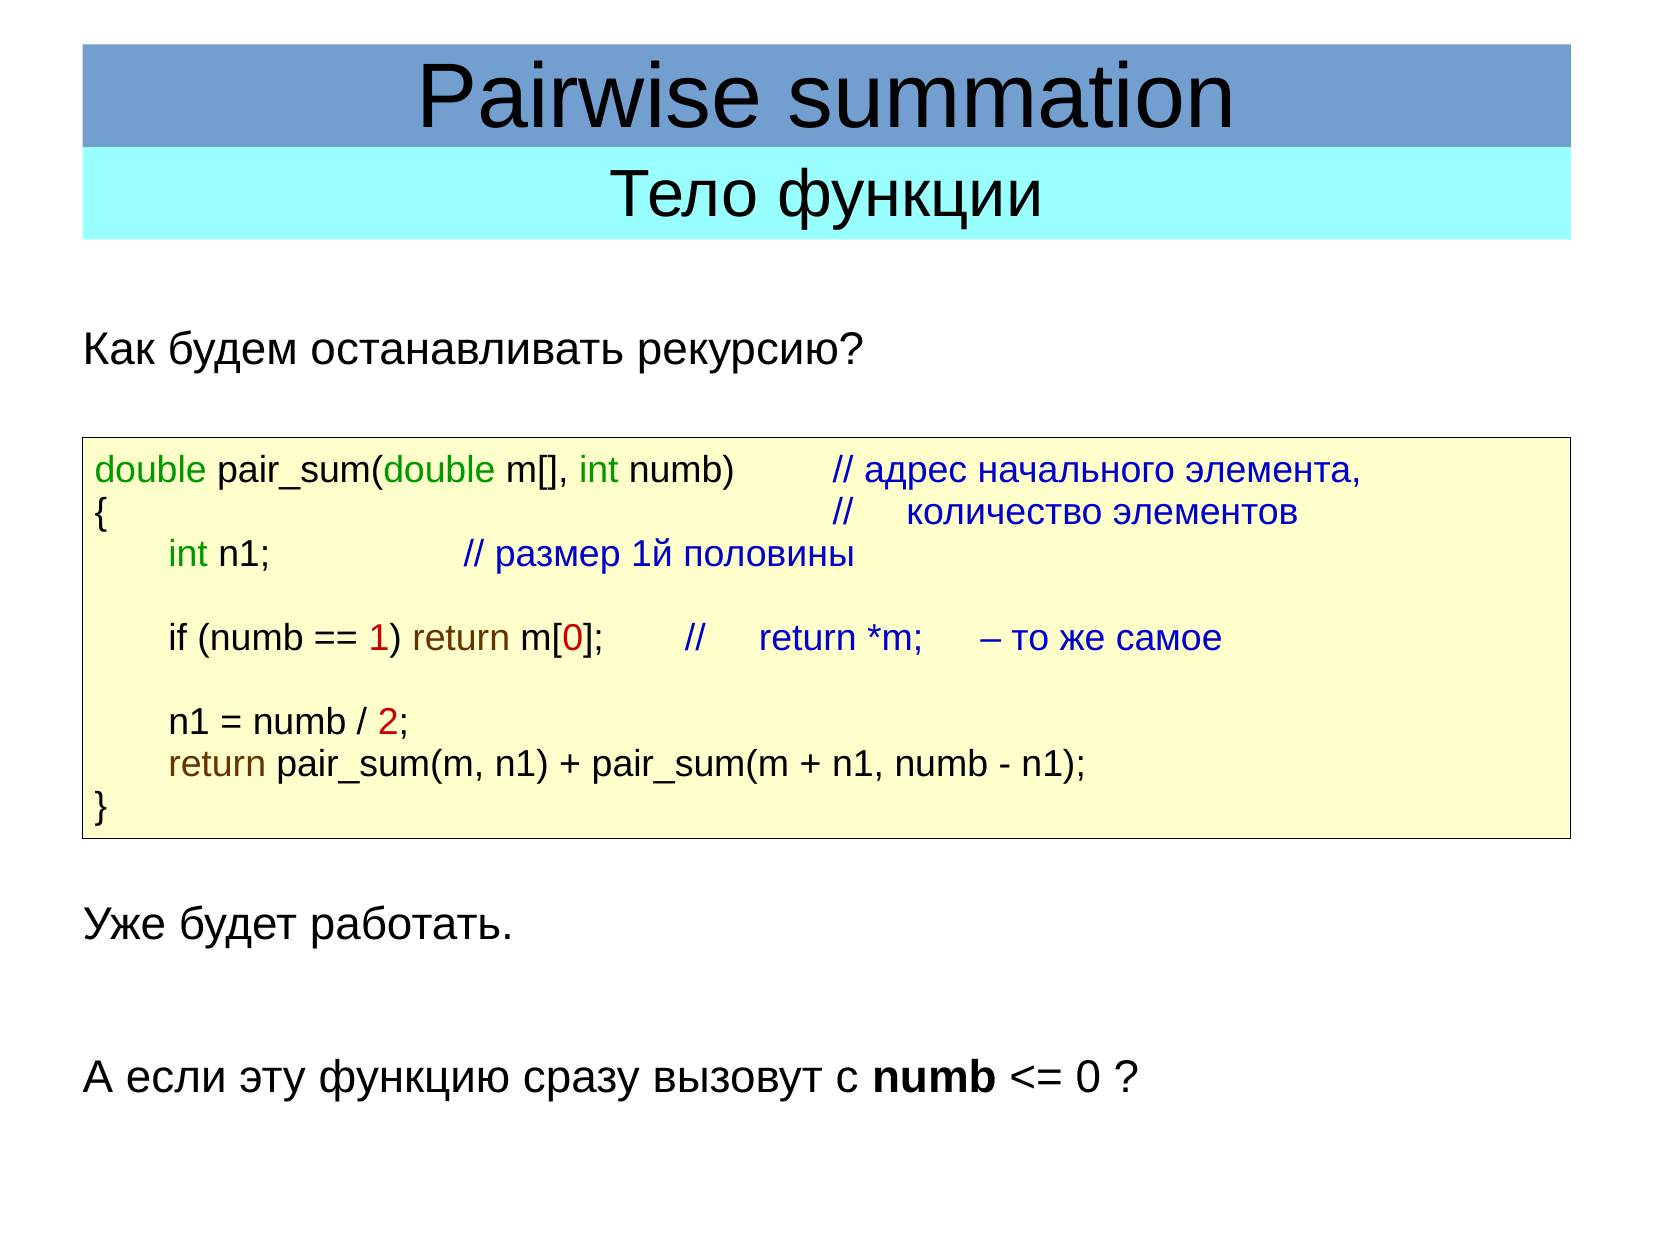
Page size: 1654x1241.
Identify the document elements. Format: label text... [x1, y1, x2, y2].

title Pairwise summation [82, 44, 1571, 147]
text_box Как будем останавливать рекурсию? [82, 318, 1571, 378]
title Тело функции [82, 147, 1571, 240]
text_box double pair_sum(double m[], int numb) // адрес начального элемента, { // количество элементов int n1; // размер 1й половины if (numb == 1) return m[0]; // return *m; – то же самое n1 = numb / 2; return pair_sum(m, n1) + pair_sum(m + n1, numb - n1); } [82, 437, 1571, 839]
subtitle Уже будет работать. А если эту функцию сразу вызовут с numb <= 0 ? [82, 897, 1571, 1103]
